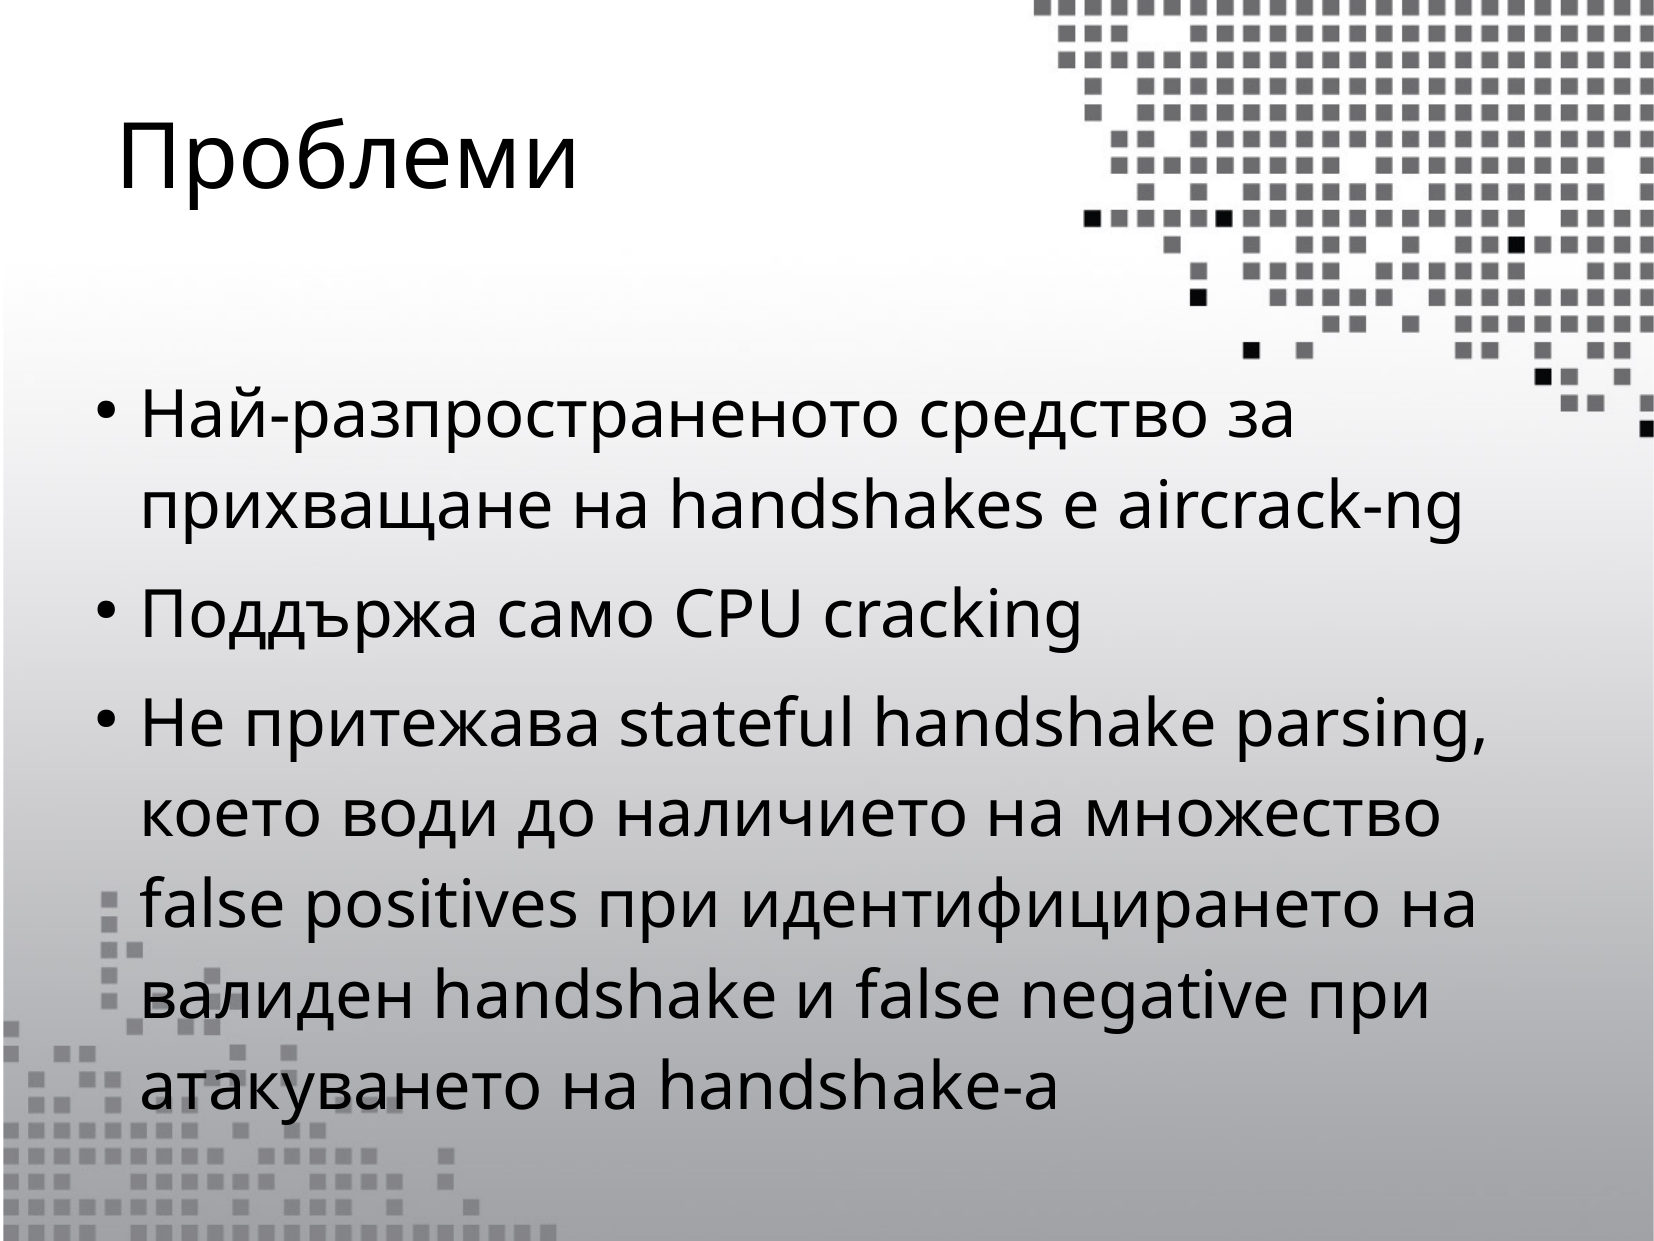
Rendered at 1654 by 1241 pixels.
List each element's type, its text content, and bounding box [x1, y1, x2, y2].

picture [3, 0, 1654, 1241]
subtitle Най-разпространеното средство за прихващане на handshakes е aircrack-ng Поддържа само CPU cracking Не притежава stateful handshake parsing, което води до наличието на множество false positives при идентифицирането на валиден handshake и false negative при атакуването на handshake-а [86, 366, 1576, 1186]
title Проблеми [82, 49, 1571, 257]
